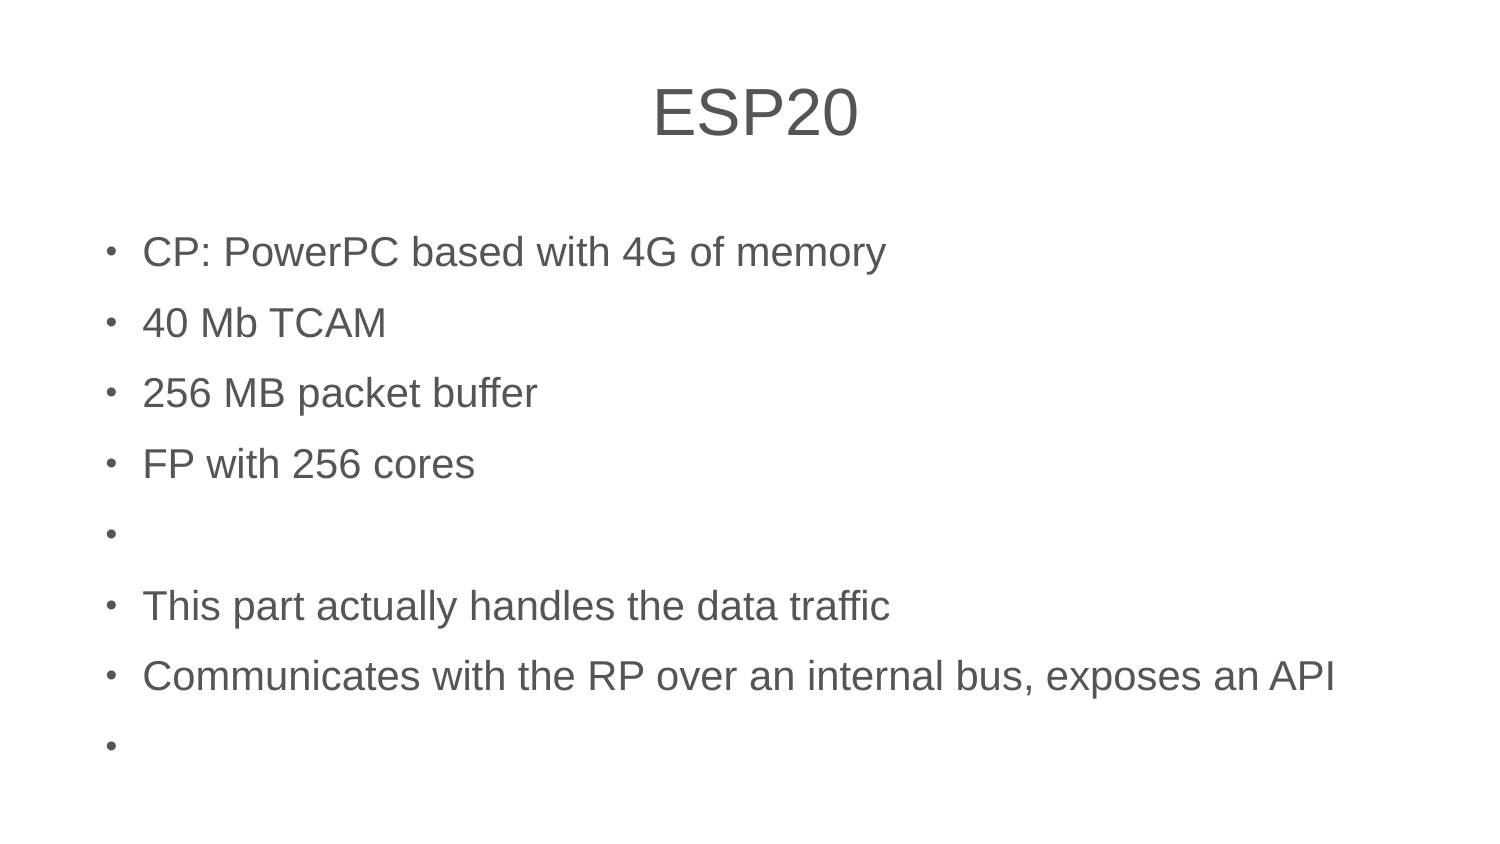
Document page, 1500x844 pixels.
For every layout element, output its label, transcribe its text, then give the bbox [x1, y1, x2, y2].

title ESP20 [71, 55, 1441, 177]
list CP: PowerPC based with 4G of memory 40 Mb TCAM 256 MB packet buffer FP with 256 cores This part actually handles the data traffic Communicates with the RP over an internal bus, exposes an API [71, 221, 1441, 741]
